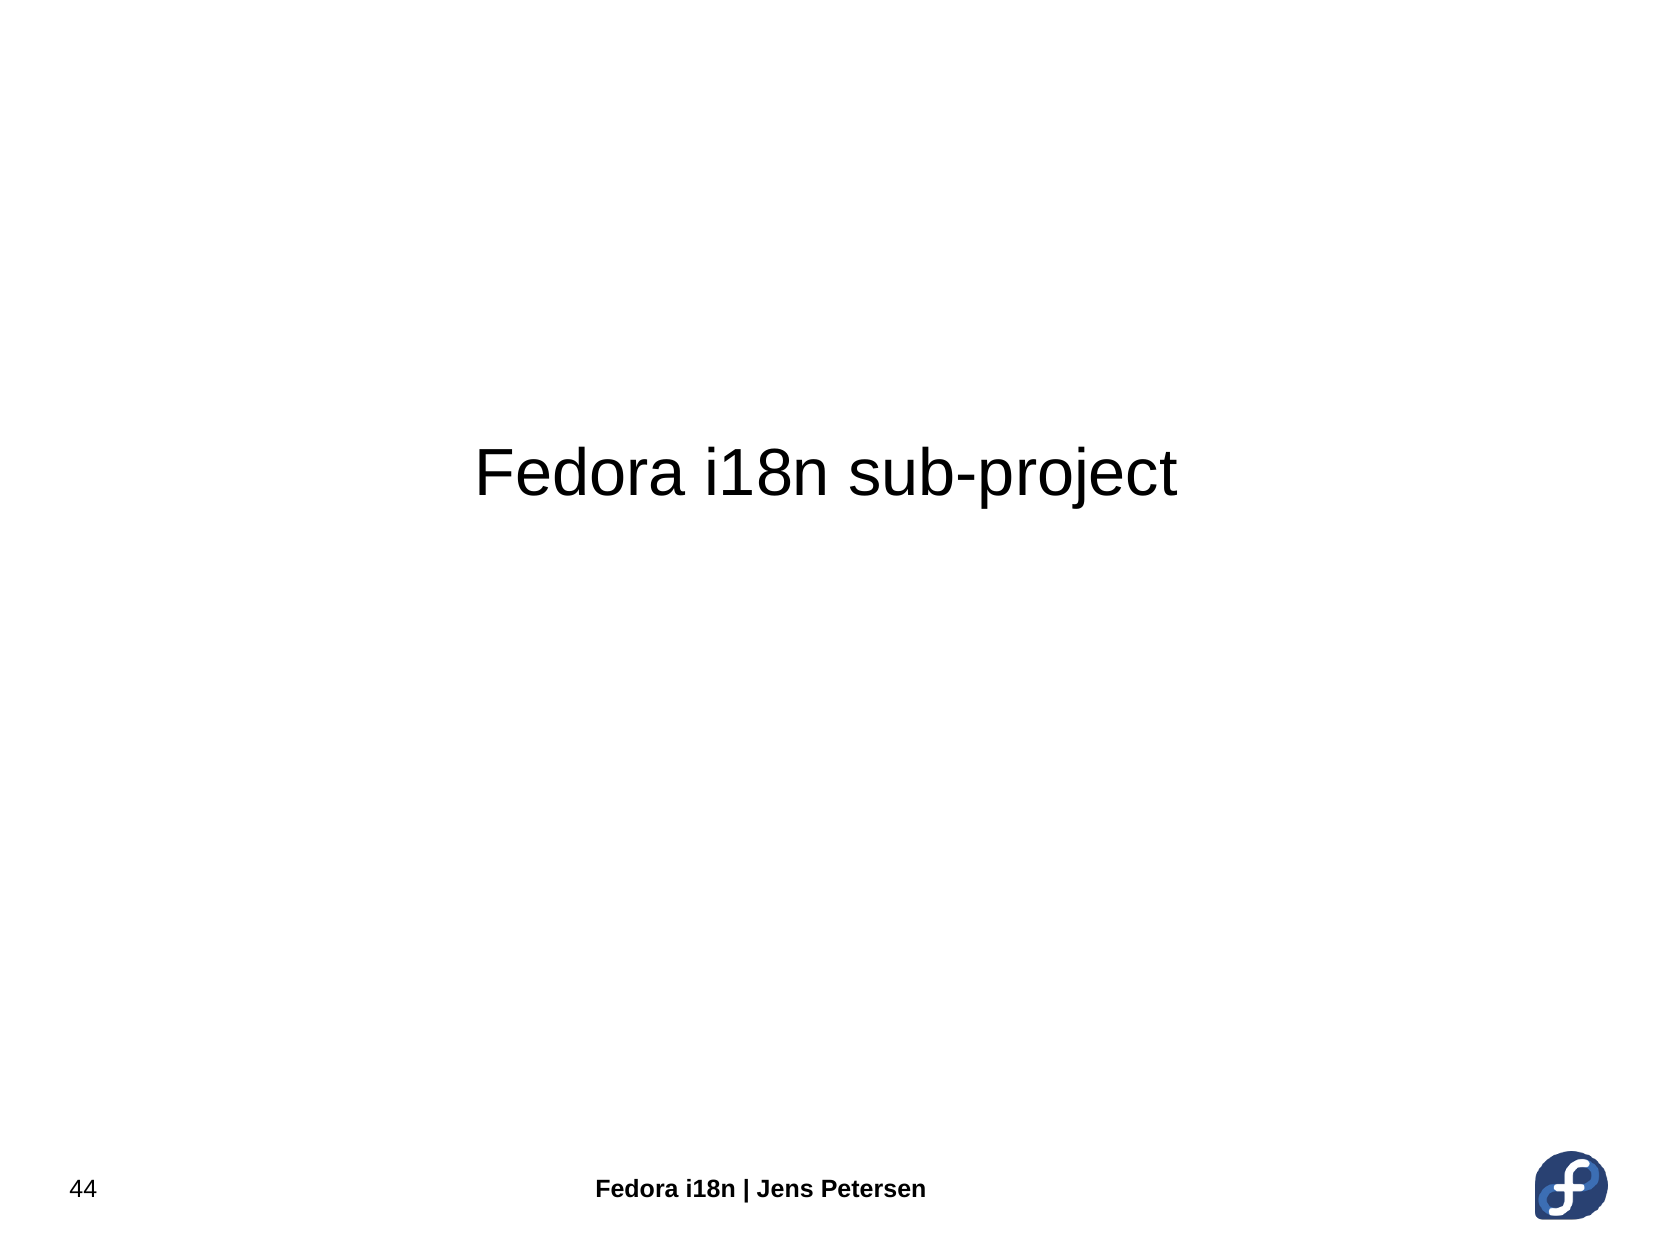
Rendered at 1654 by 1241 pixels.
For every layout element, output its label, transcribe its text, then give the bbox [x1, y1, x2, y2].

subtitle Fedora i18n sub-project [82, 37, 1571, 907]
picture [1529, 1146, 1613, 1224]
